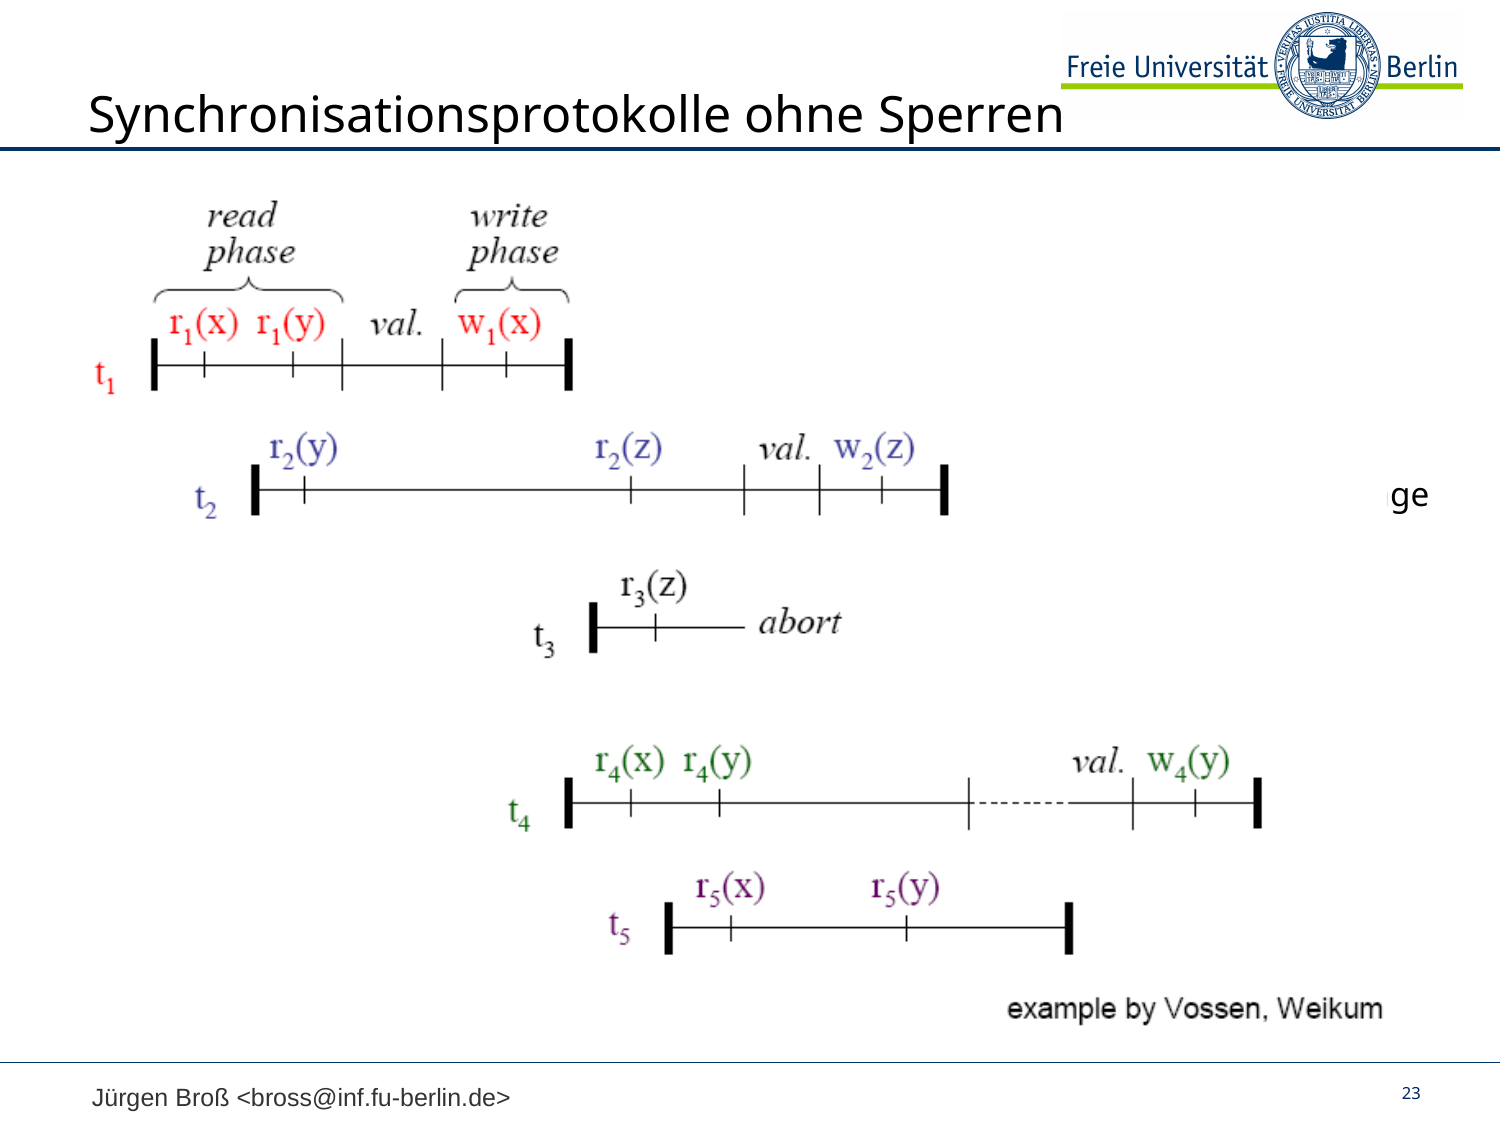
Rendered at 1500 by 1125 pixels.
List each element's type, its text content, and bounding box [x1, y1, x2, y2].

list Welche drei Phasen unterscheidet man bei optimistischen Synchronisationsverfahren? Lesephase: Updates nur auf privaten Kopien Validierungsphase „Forward Oriented Optimistic CC“ (FOCC): Schnitt der Lesemenge (Readset) aller laufenden Transaktionen mit Schreibmenge (Writeset) der zu validierenden TA ist leer?  leer: OK  nicht leer: geeignete Transaktion (laufende oder zu validierende) abbrechen Schreibphase: Einbringen der Daten in die Datenbasis [88, 278, 1459, 1037]
title Synchronisationsprotokolle ohne Sperren [88, 87, 1275, 143]
picture [53, 196, 1388, 1030]
picture [1061, 12, 1463, 119]
